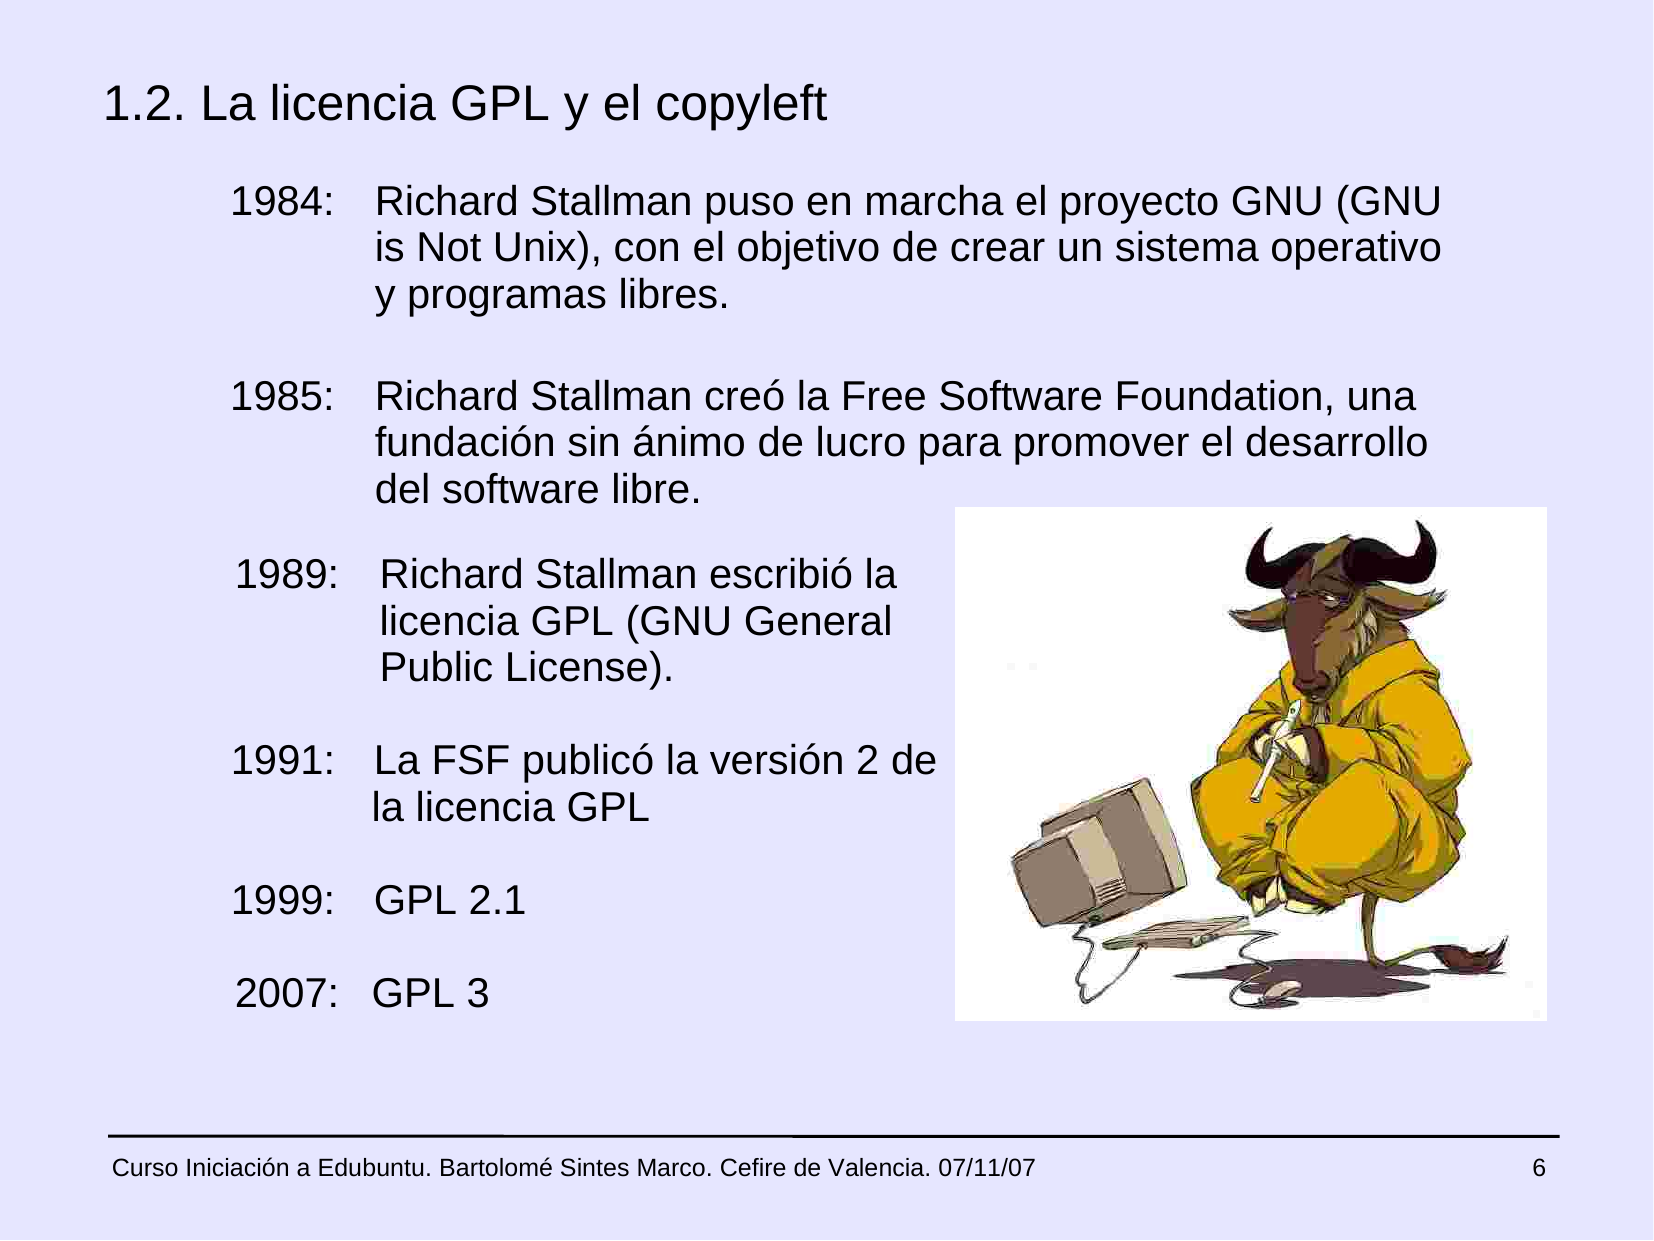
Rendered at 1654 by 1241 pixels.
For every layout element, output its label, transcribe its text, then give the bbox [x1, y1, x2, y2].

text_box 1989: Richard Stallman escribió la licencia GPL (GNU General Public License). 1991: La FSF publicó la versión 2 de la licencia GPL 1999: GPL 2.1 2007: GPL 3 [107, 551, 961, 1019]
text_box 1.2. La licencia GPL y el copyleft 1984: Richard Stallman puso en marcha el proyecto GNU (GNU is Not Unix), con el objetivo de crear un sistema operativo y programas libres. 1985: Richard Stallman creó la Free Software Foundation, una fundación sin ánimo de lucro para promover el desarrollo del software libre. [102, 75, 1463, 665]
picture [955, 507, 1547, 1021]
